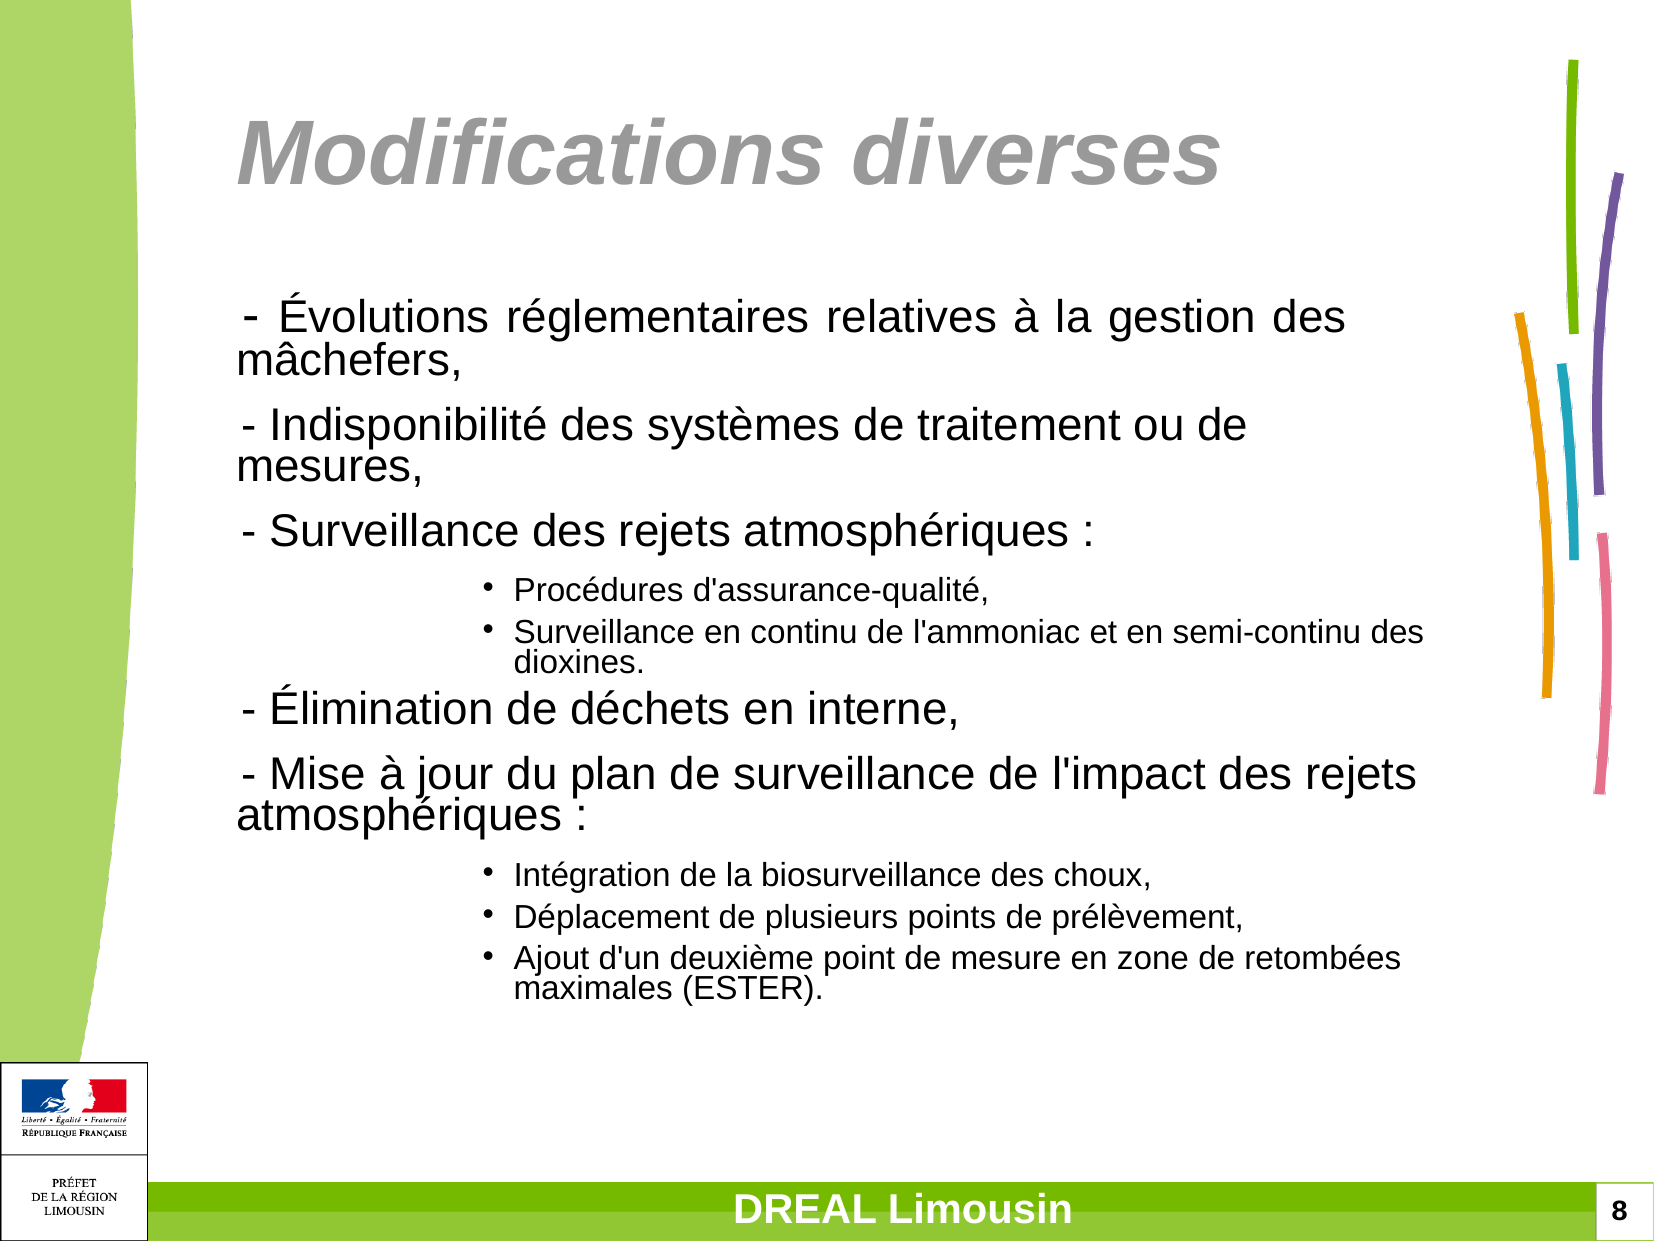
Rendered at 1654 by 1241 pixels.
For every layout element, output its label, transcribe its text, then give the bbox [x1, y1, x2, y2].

title Modifications diverses [236, 59, 1443, 260]
list - Évolutions réglementaires relatives à la gestion des mâchefers, - Indisponibilité des systèmes de traitement ou de mesures, - Surveillance des rejets atmosphériques : Procédures d'assurance-qualité, Surveillance en continu de l'ammoniac et en semi-continu des dioxines. - Élimination de déchets en interne, - Mise à jour du plan de surveillance de l'impact des rejets atmosphériques : Intégration de la biosurveillance des choux, Déplacement de plusieurs points de prélèvement, Ajout d'un deuxième point de mesure en zone de retombées maximales (ESTER). [236, 295, 1447, 1104]
picture [0, 0, 1654, 1241]
